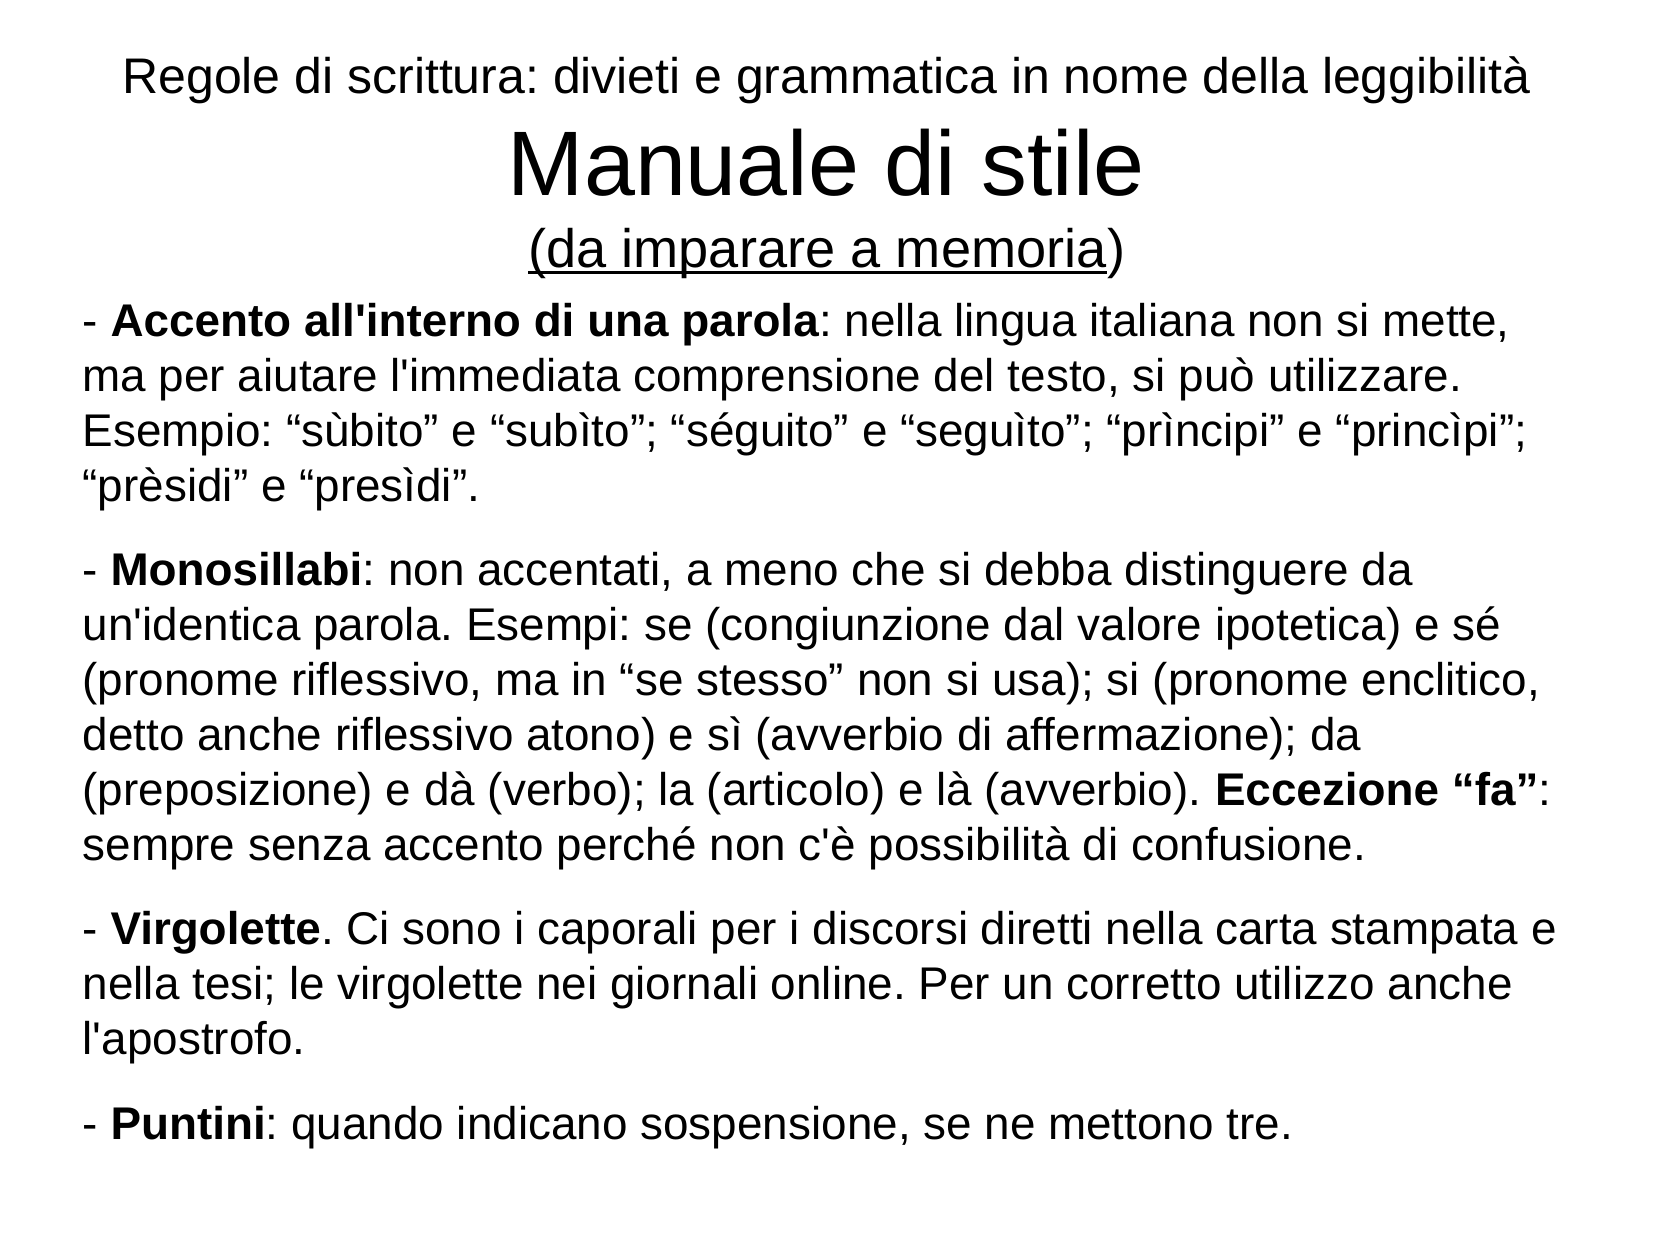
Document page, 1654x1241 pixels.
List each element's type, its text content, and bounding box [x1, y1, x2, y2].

list - Accento all'interno di una parola: nella lingua italiana non si mette, ma per aiutare l'immediata comprensione del testo, si può utilizzare. Esempio: “sùbito” e “subìto”; “séguito” e “seguìto”; “prìncipi” e “princìpi”; “prèsidi” e “presìdi”. - Monosillabi: non accentati, a meno che si debba distinguere da un'identica parola. Esempi: se (congiunzione dal valore ipotetica) e sé (pronome riflessivo, ma in “se stesso” non si usa); si (pronome enclitico, detto anche riflessivo atono) e sì (avverbio di affermazione); da (preposizione) e dà (verbo); la (articolo) e là (avverbio). Eccezione “fa”: sempre senza accento perché non c'è possibilità di confusione. - Virgolette. Ci sono i caporali per i discorsi diretti nella carta stampata e nella tesi; le virgolette nei giornali online. Per un corretto utilizzo anche l'apostrofo. - Puntini: quando indicano sospensione, se ne mettono tre. [82, 290, 1571, 1109]
title Regole di scrittura: divieti e grammatica in nome della leggibilità Manuale di stile (da imparare a memoria) [82, 43, 1571, 263]
